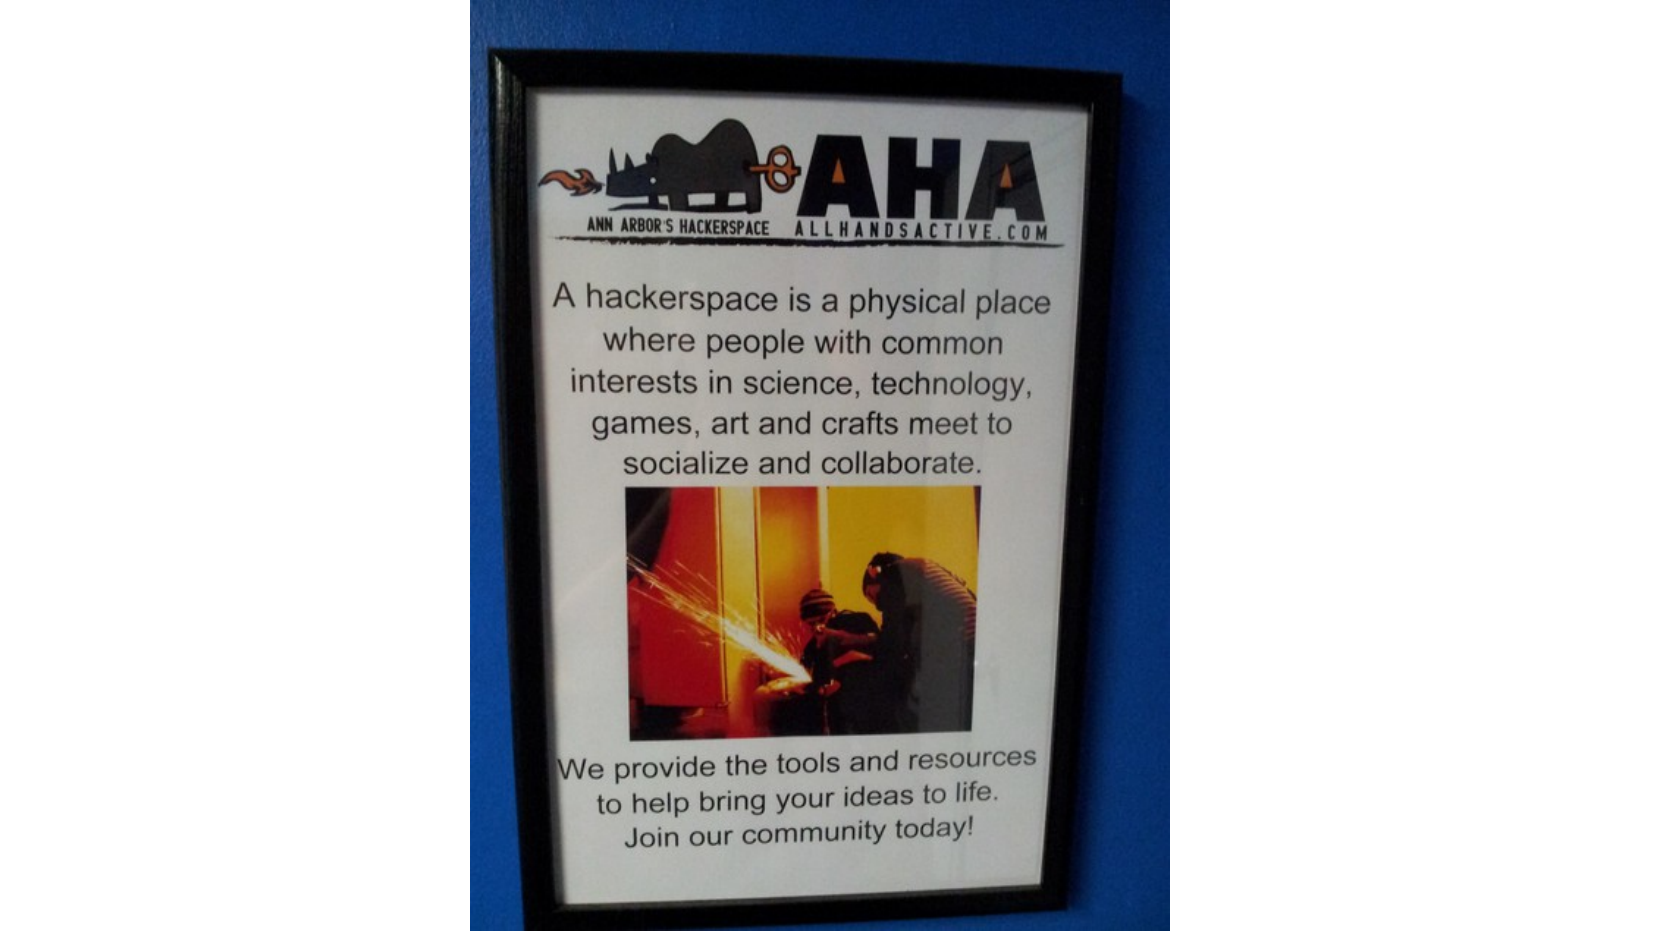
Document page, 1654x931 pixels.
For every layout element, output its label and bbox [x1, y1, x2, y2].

picture [470, 0, 1170, 931]
